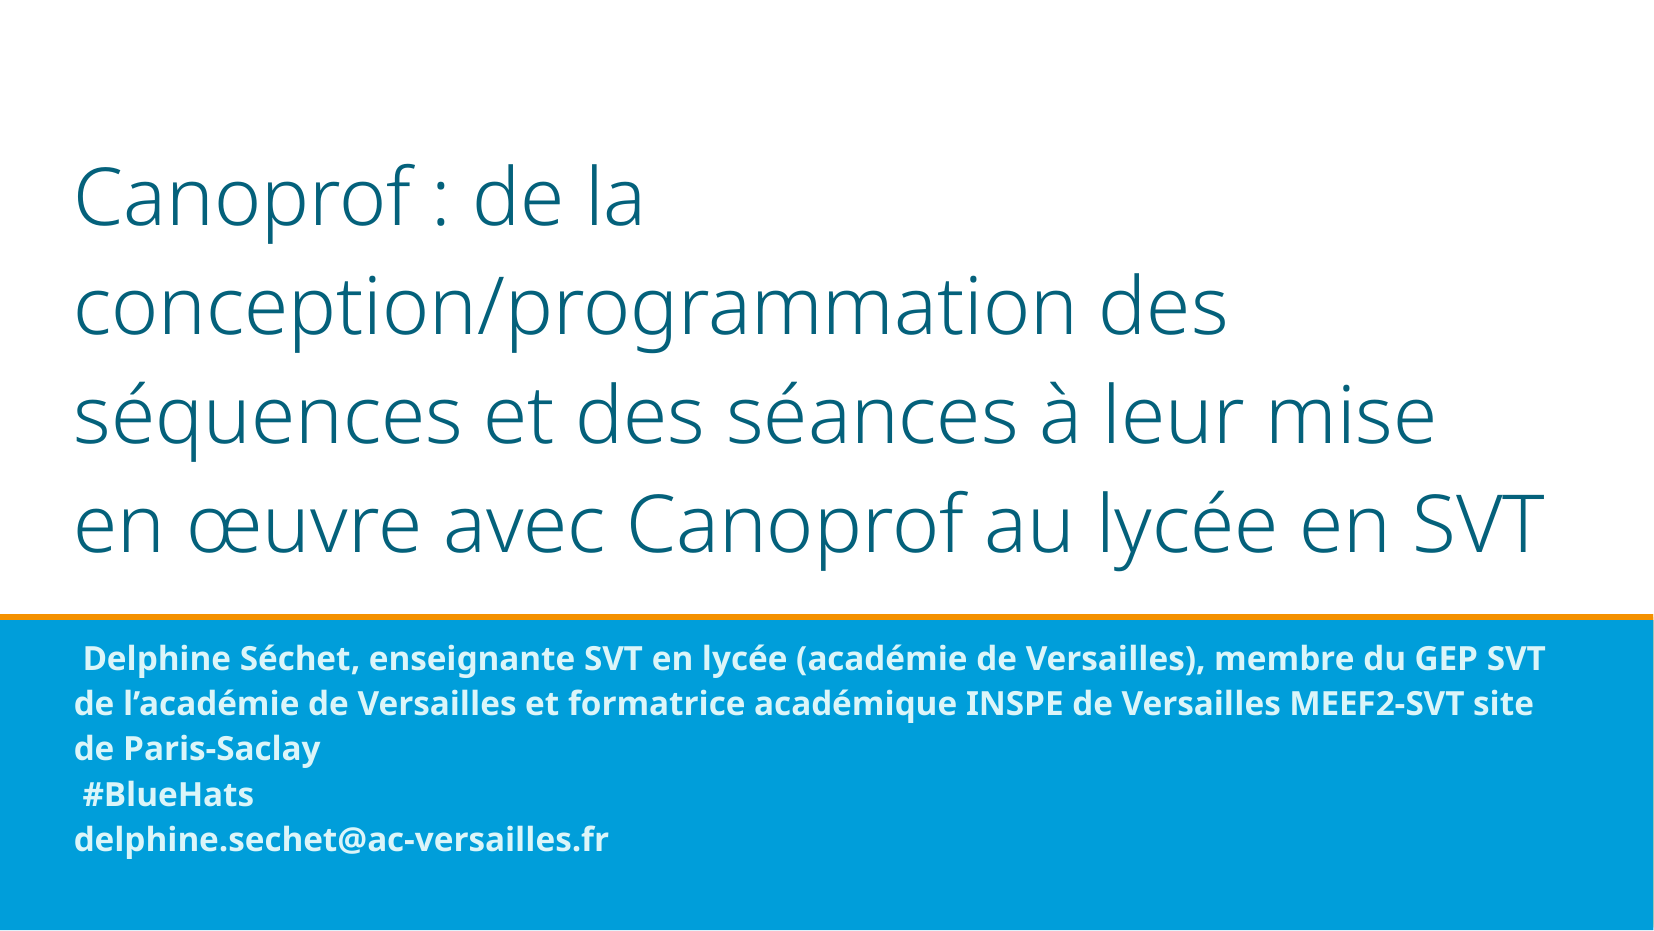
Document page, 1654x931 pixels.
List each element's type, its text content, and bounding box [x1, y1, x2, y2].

title Canoprof : de la conception/programmation des séquences et des séances à leur mise en œuvre avec Canoprof au lycée en SVT [73, 44, 1551, 576]
subtitle Delphine Séchet, enseignante SVT en lycée (académie de Versailles), membre du GEP SVT de l’académie de Versailles et formatrice académique INSPE de Versailles MEEF2-SVT site de Paris-Saclay #BlueHats delphine.sechet@ac-versailles.fr [73, 634, 1551, 844]
